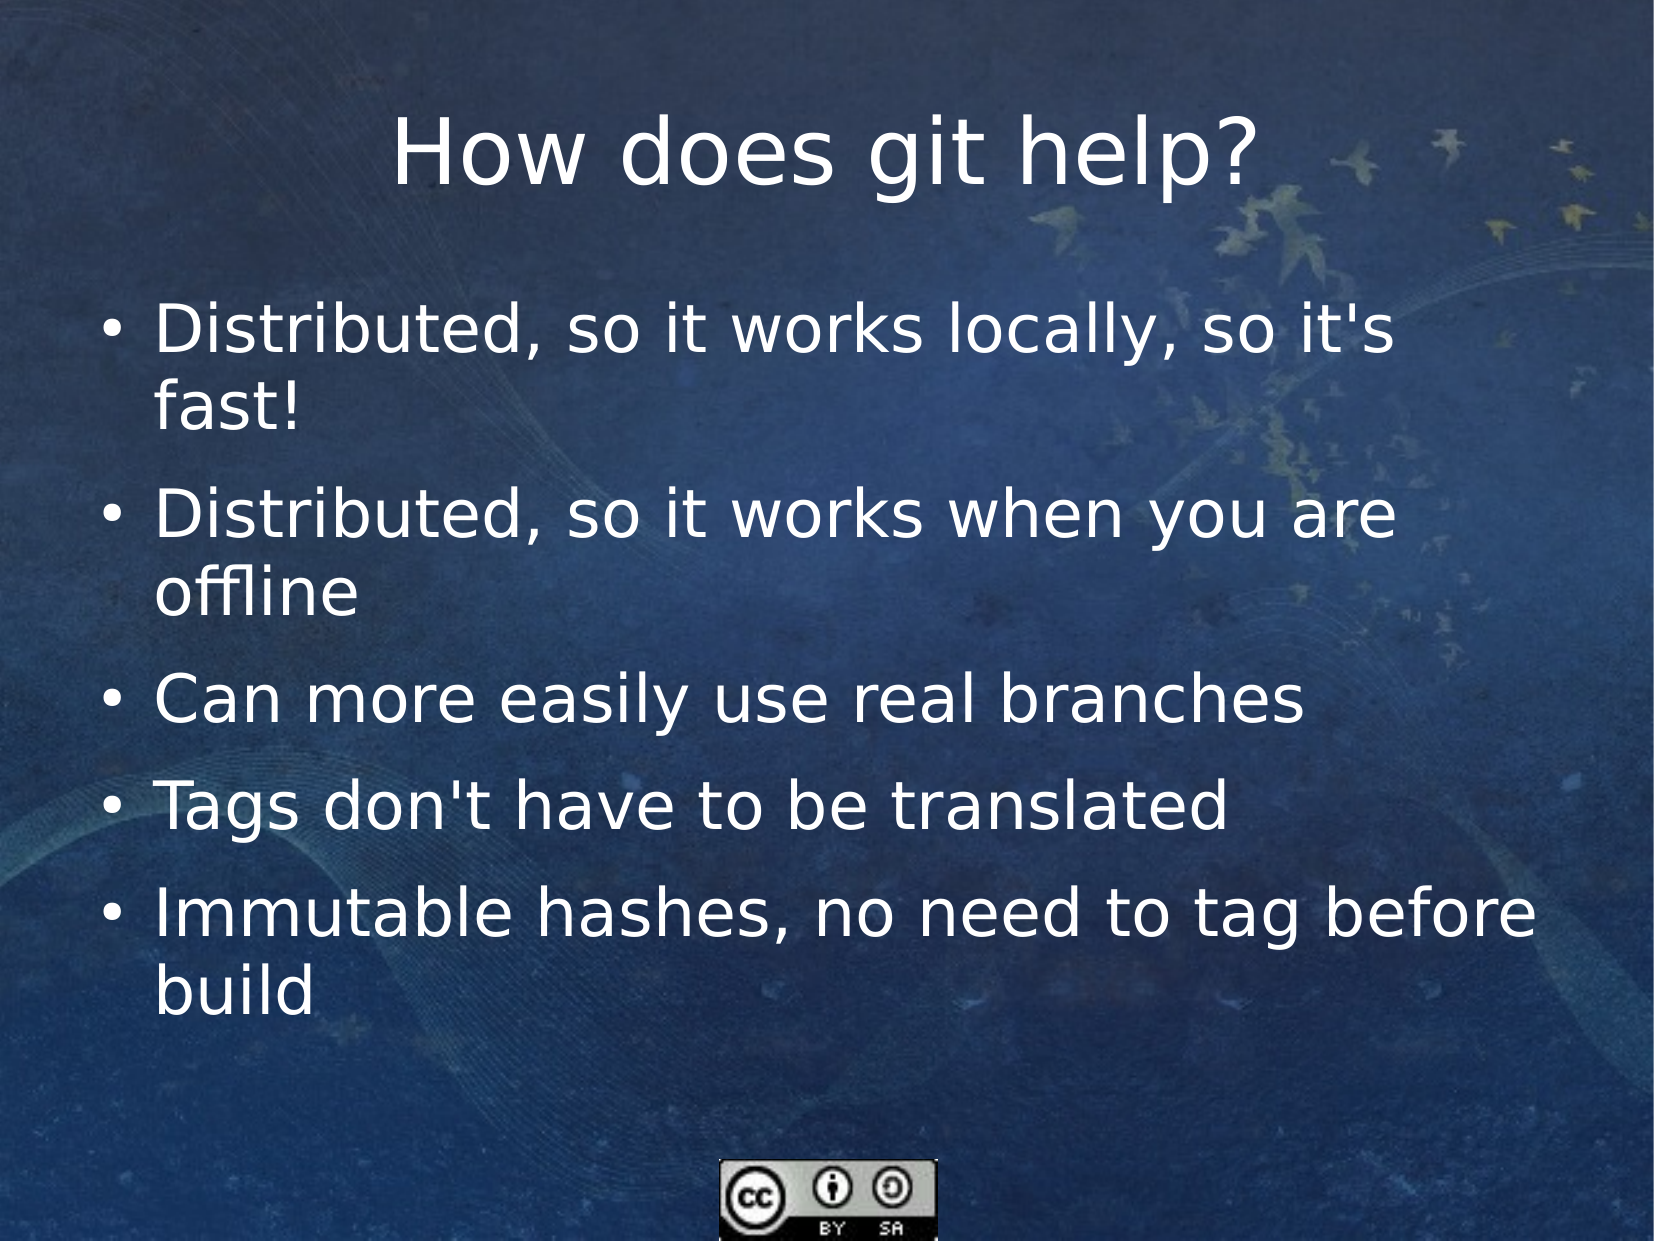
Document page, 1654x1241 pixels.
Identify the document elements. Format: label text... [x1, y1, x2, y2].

title How does git help? [82, 56, 1571, 250]
list Distributed, so it works locally, so it's fast! Distributed, so it works when you are offline Can more easily use real branches Tags don't have to be translated Immutable hashes, no need to tag before build [82, 290, 1571, 1094]
picture [0, 0, 1654, 1241]
